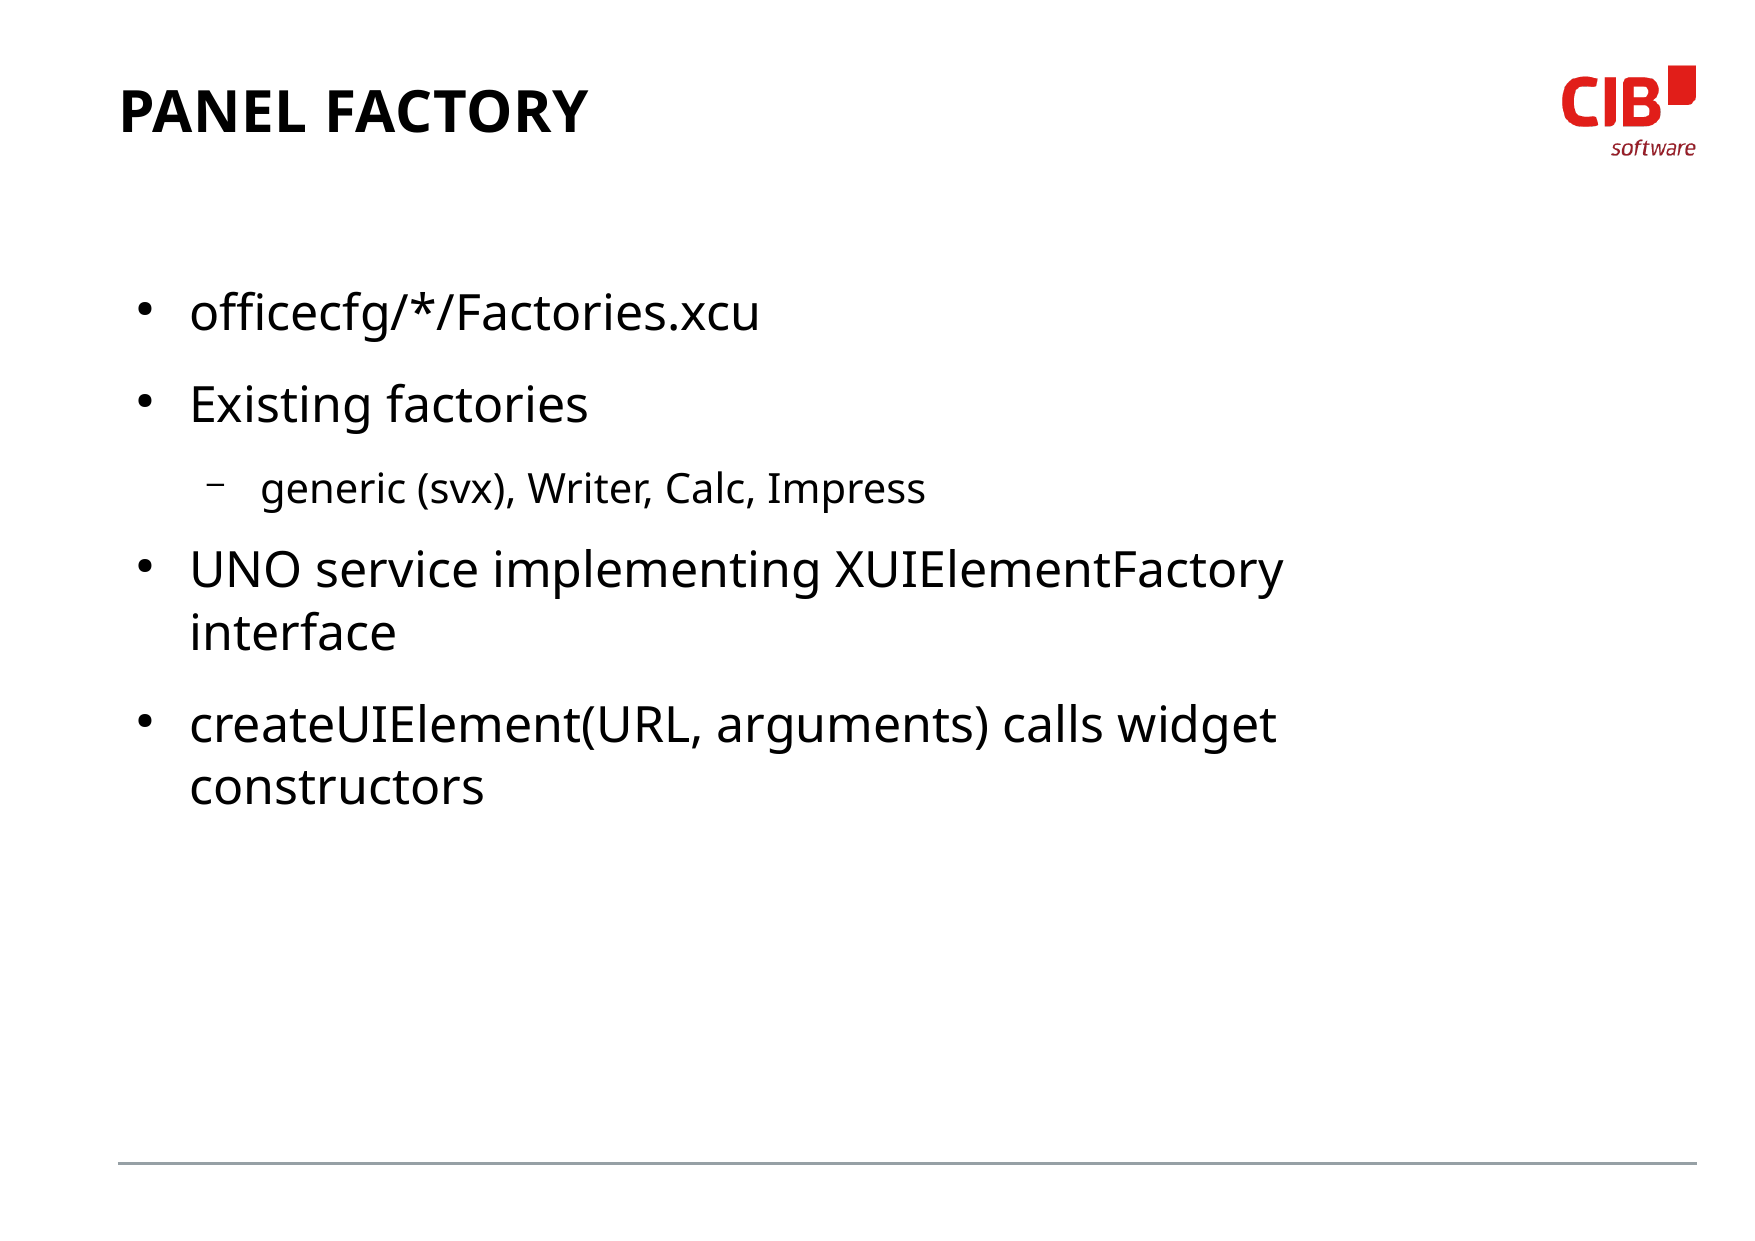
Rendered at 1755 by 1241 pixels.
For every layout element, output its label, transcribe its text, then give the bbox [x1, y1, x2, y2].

list officecfg/*/Factories.xcu Existing factories generic (svx), Writer, Calc, Impress UNO service implementing XUIElementFactory interface createUIElement(URL, arguments) calls widget constructors [118, 277, 1359, 1118]
picture [1561, 64, 1696, 156]
title Panel Factoryl [118, 73, 1388, 251]
